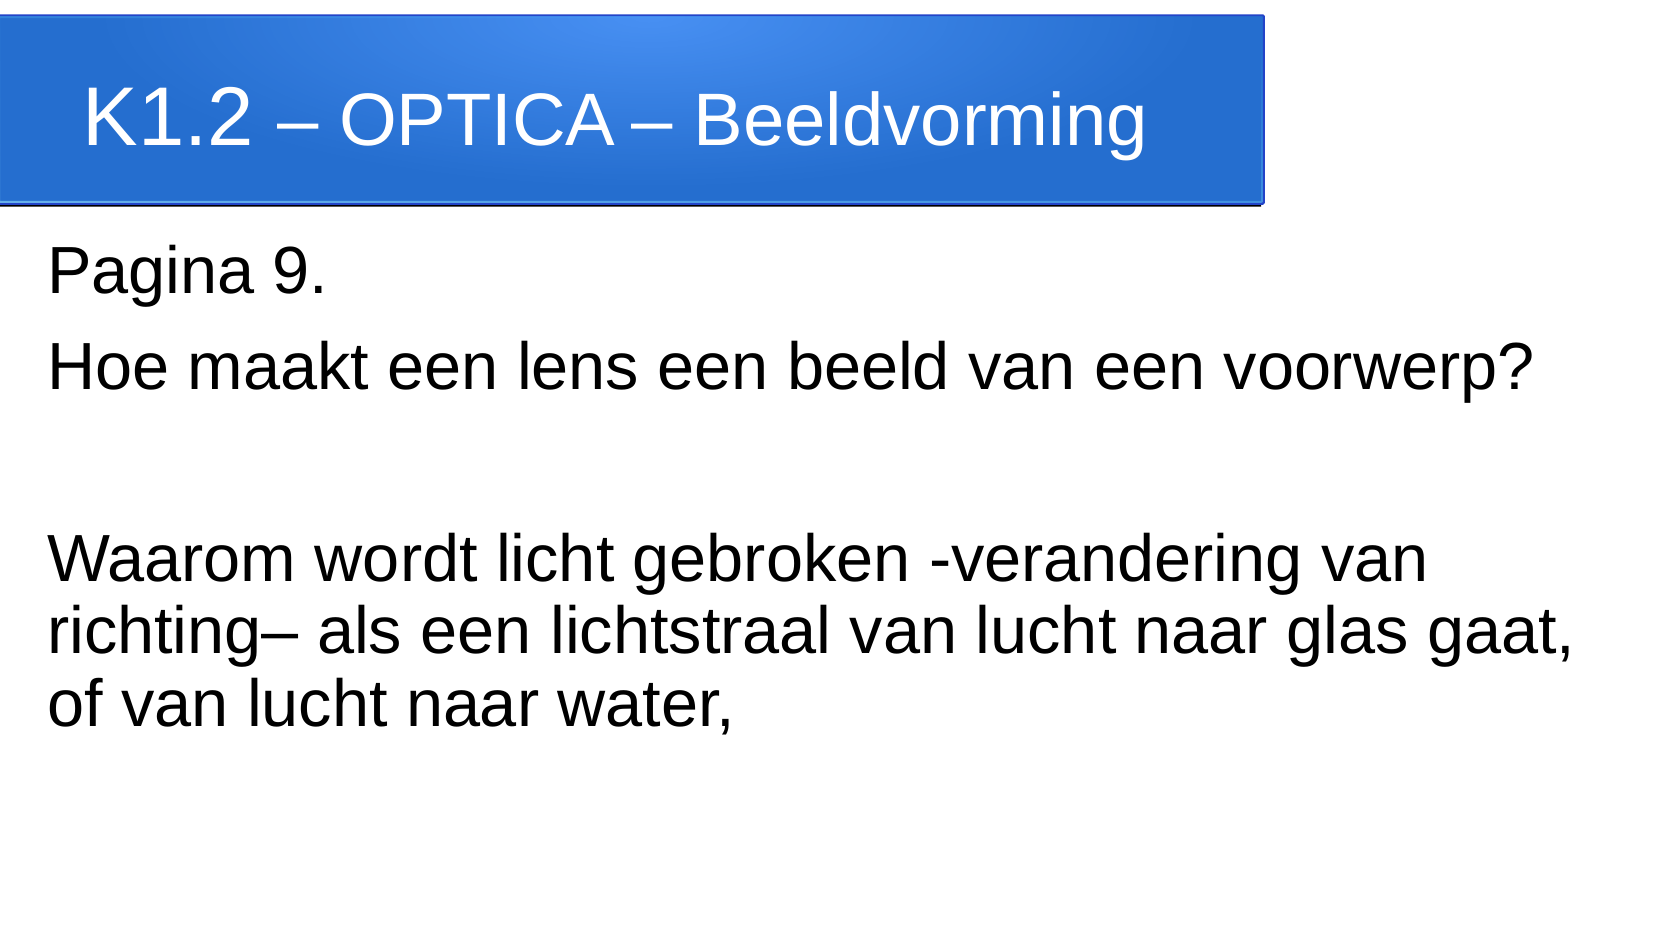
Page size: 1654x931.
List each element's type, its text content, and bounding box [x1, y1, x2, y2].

subtitle Pagina 9. Hoe maakt een lens een beeld van een voorwerp? Waarom wordt licht gebroken -verandering van richting– als een lichtstraal van lucht naar glas gaat, of van lucht naar water, [47, 236, 1607, 922]
title K1.2 – OPTICA – Beeldvorming [82, 35, 1235, 189]
